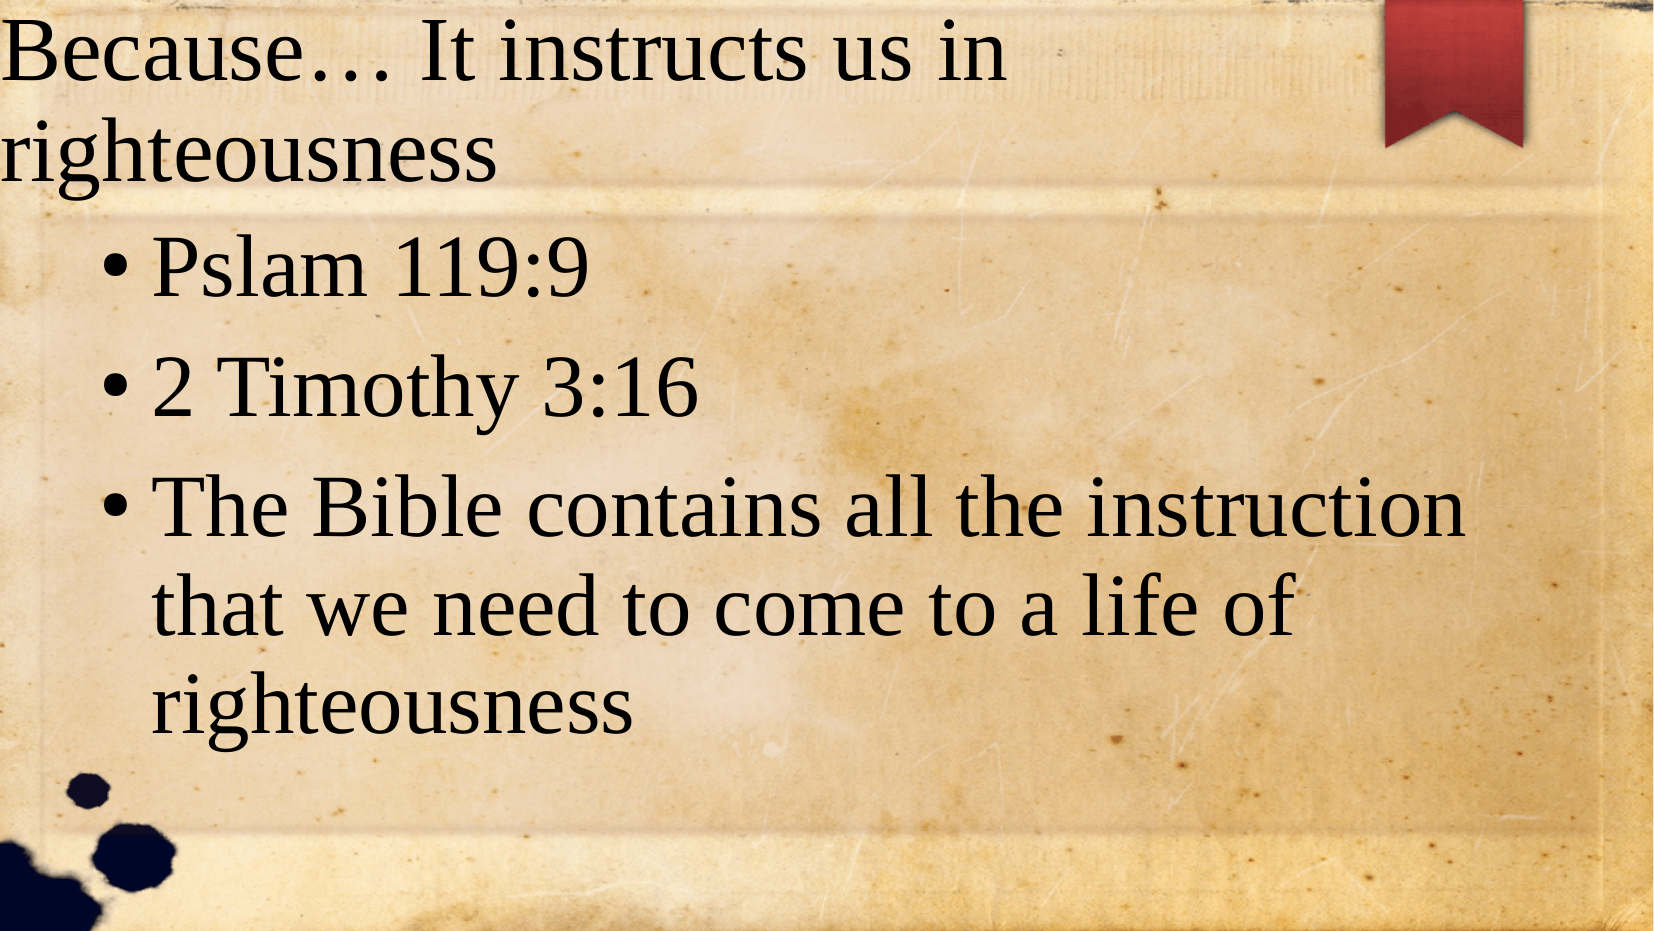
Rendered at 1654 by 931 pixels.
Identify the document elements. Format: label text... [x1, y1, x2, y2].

picture [0, 0, 1654, 931]
list Pslam 119:9 2 Timothy 3:16 The Bible contains all the instruction that we need to come to a life of righteousness [82, 217, 1538, 758]
title Because… It instructs us in righteousness [0, 0, 1426, 202]
